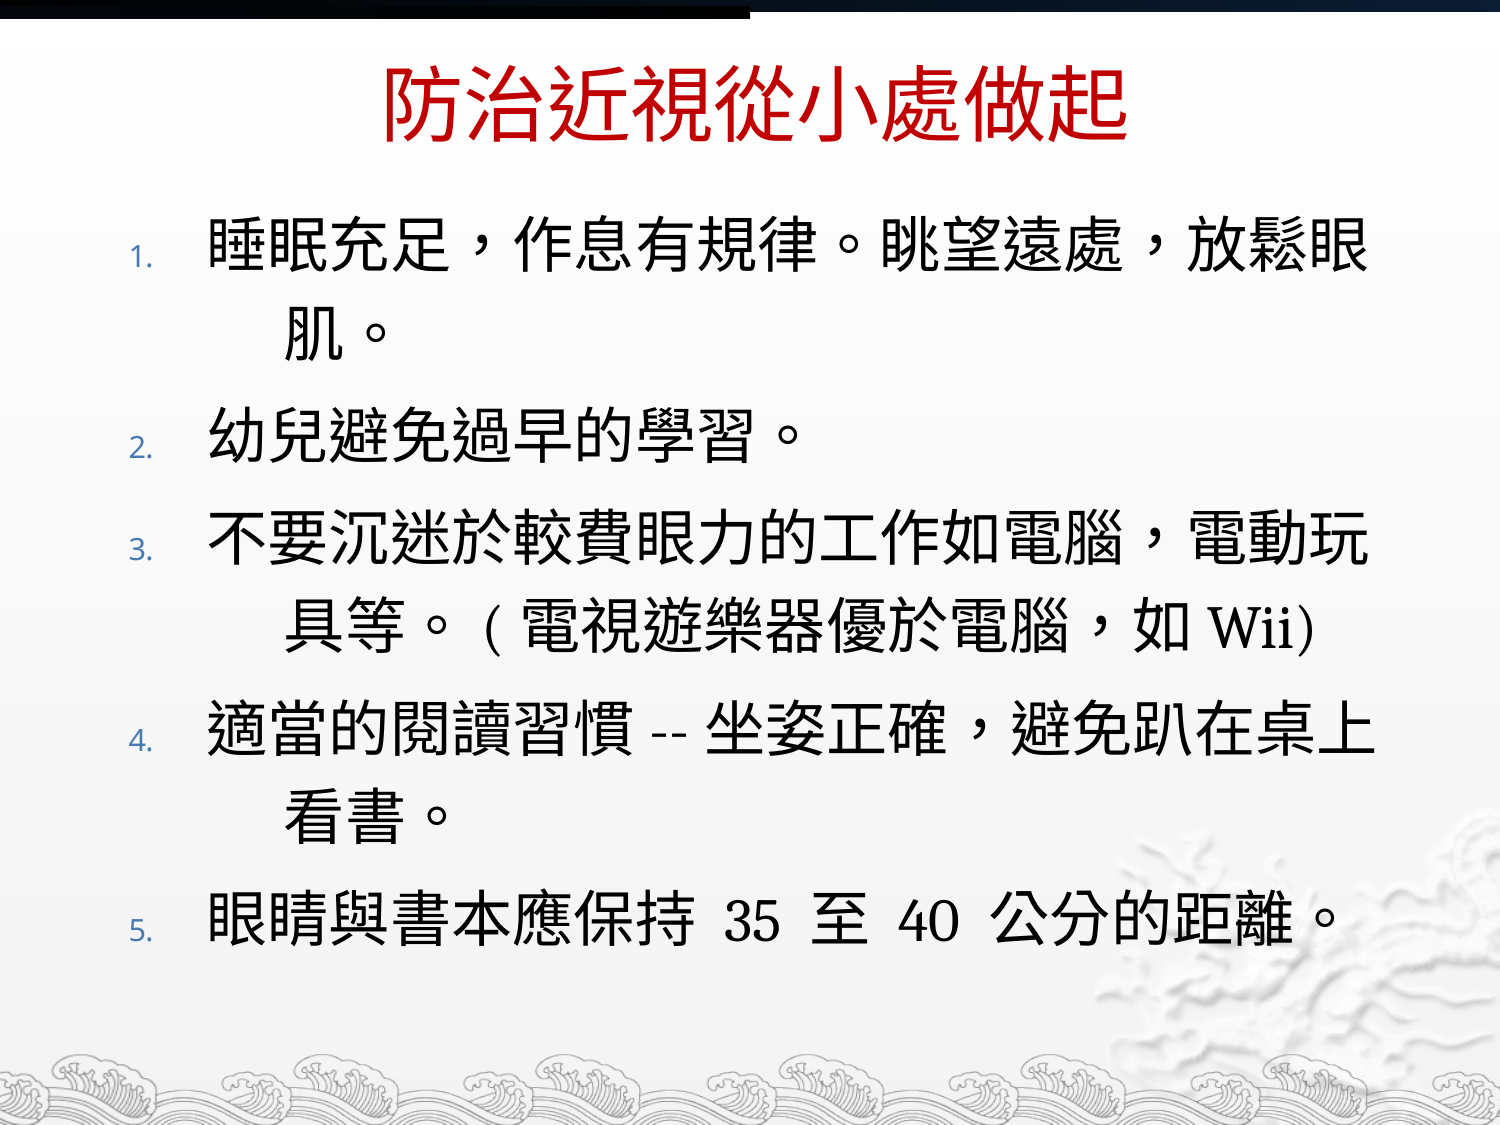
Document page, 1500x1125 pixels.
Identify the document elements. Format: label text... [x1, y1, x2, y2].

list 睡眠充足，作息有規律。眺望遠處，放鬆眼肌。 幼兒避免過早的學習。 不要沉迷於較費眼力的工作如電腦，電動玩具等。(電視遊樂器優於電腦，如Wii) 適當的閱讀習慣--坐姿正確，避免趴在桌上看書。 眼睛與書本應保持 35 至 40 公分的距離。 [113, 184, 1400, 1036]
title 防治近視從小處做起 [277, 19, 1234, 184]
